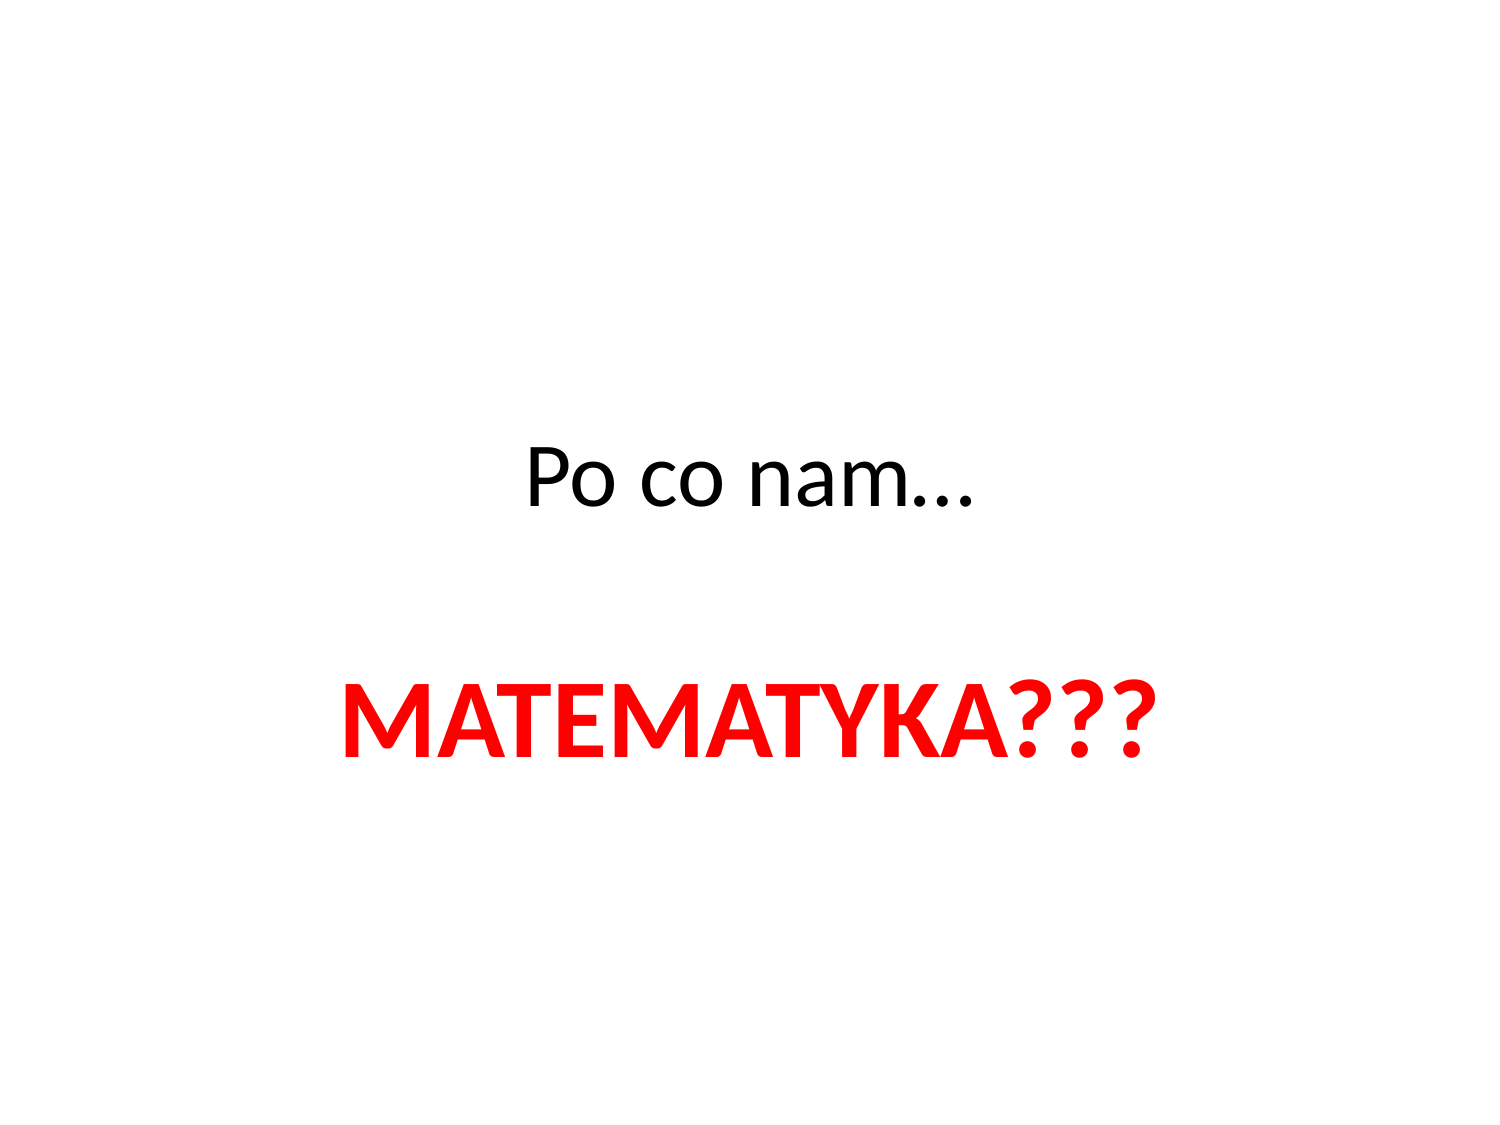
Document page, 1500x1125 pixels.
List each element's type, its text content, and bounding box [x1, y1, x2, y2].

title Po co nam… [112, 349, 1388, 591]
subtitle MATEMATYKA??? [225, 637, 1276, 925]
